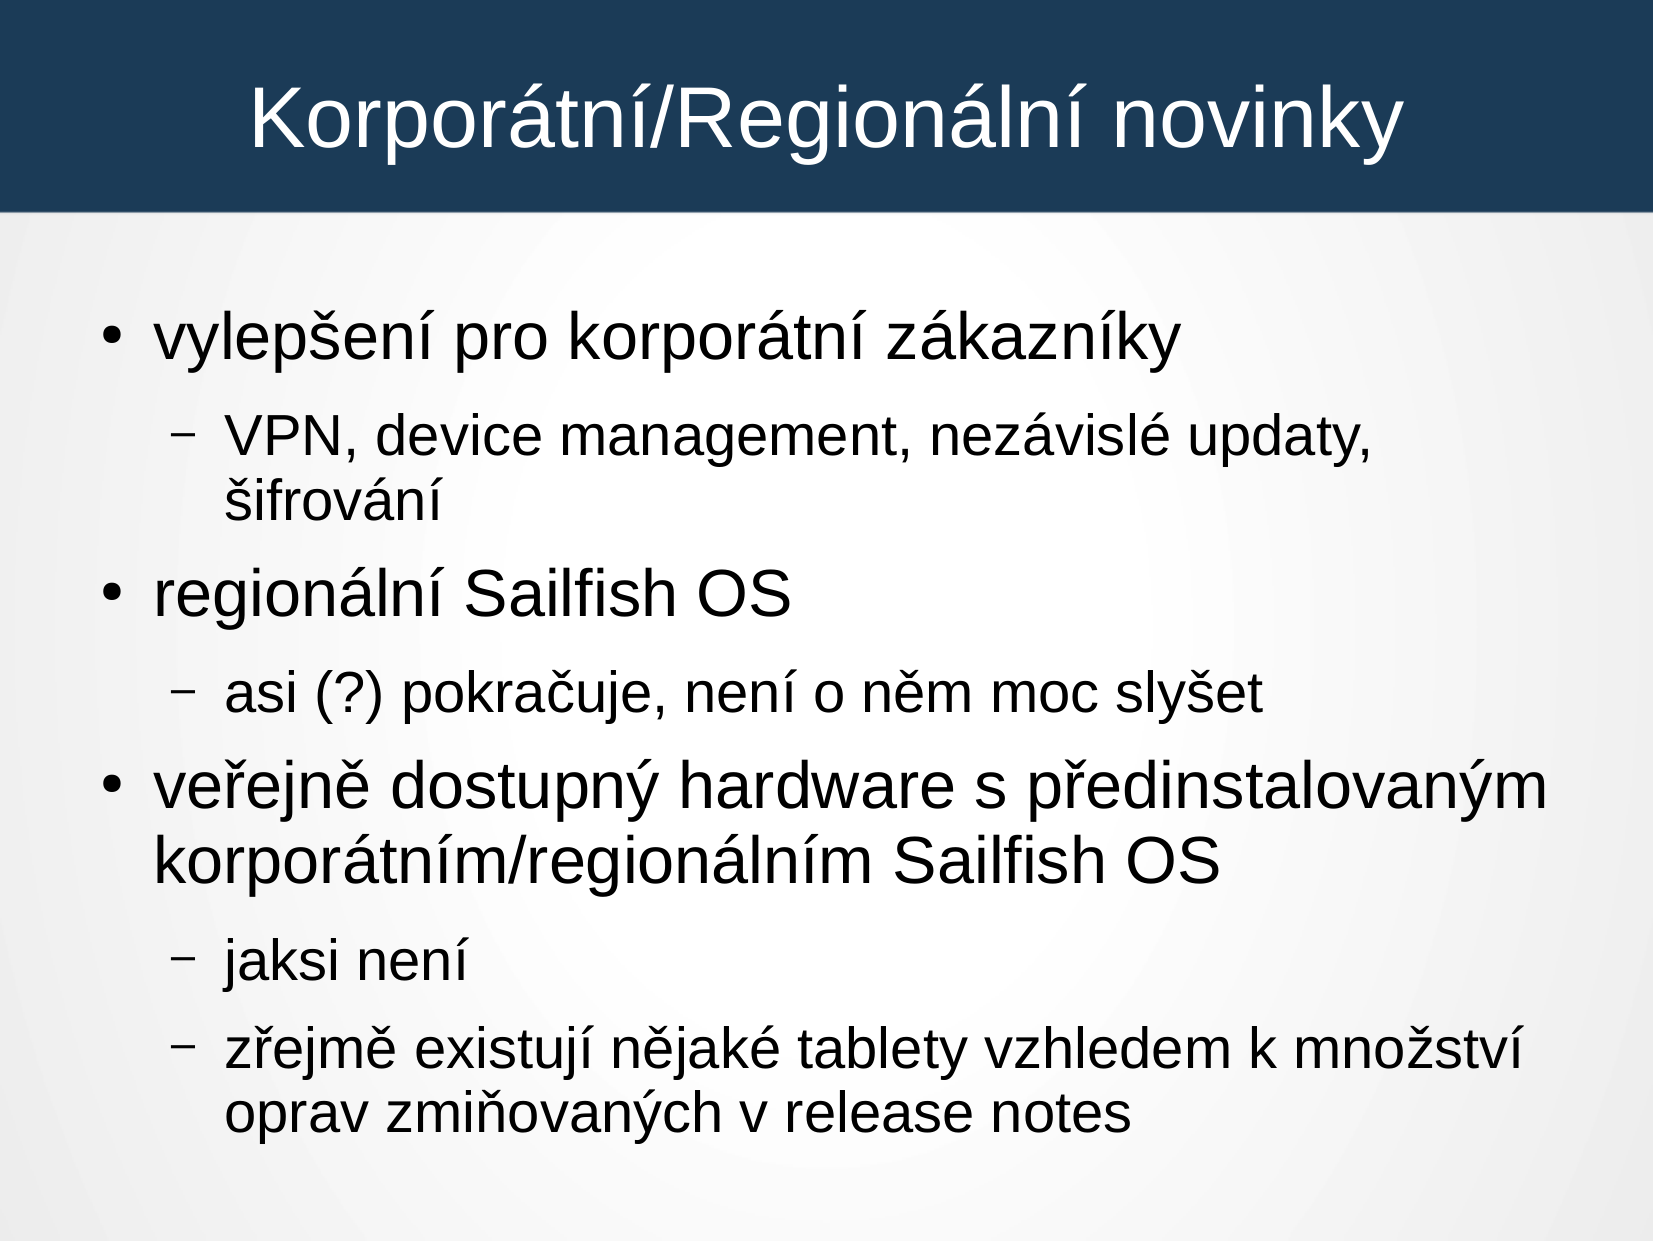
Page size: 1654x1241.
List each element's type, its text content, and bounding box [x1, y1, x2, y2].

picture [0, 0, 1653, 1241]
list vylepšení pro korporátní zákazníky VPN, device management, nezávislé updaty, šifrování regionální Sailfish OS asi (?) pokračuje, není o něm moc slyšet veřejně dostupný hardware s předinstalovaným korporátním/regionálním Sailfish OS jaksi není zřejmě existují nějaké tablety vzhledem k množství oprav zmiňovaných v release notes [82, 299, 1571, 1146]
title Korporátní/Regionální novinky [82, 47, 1571, 189]
